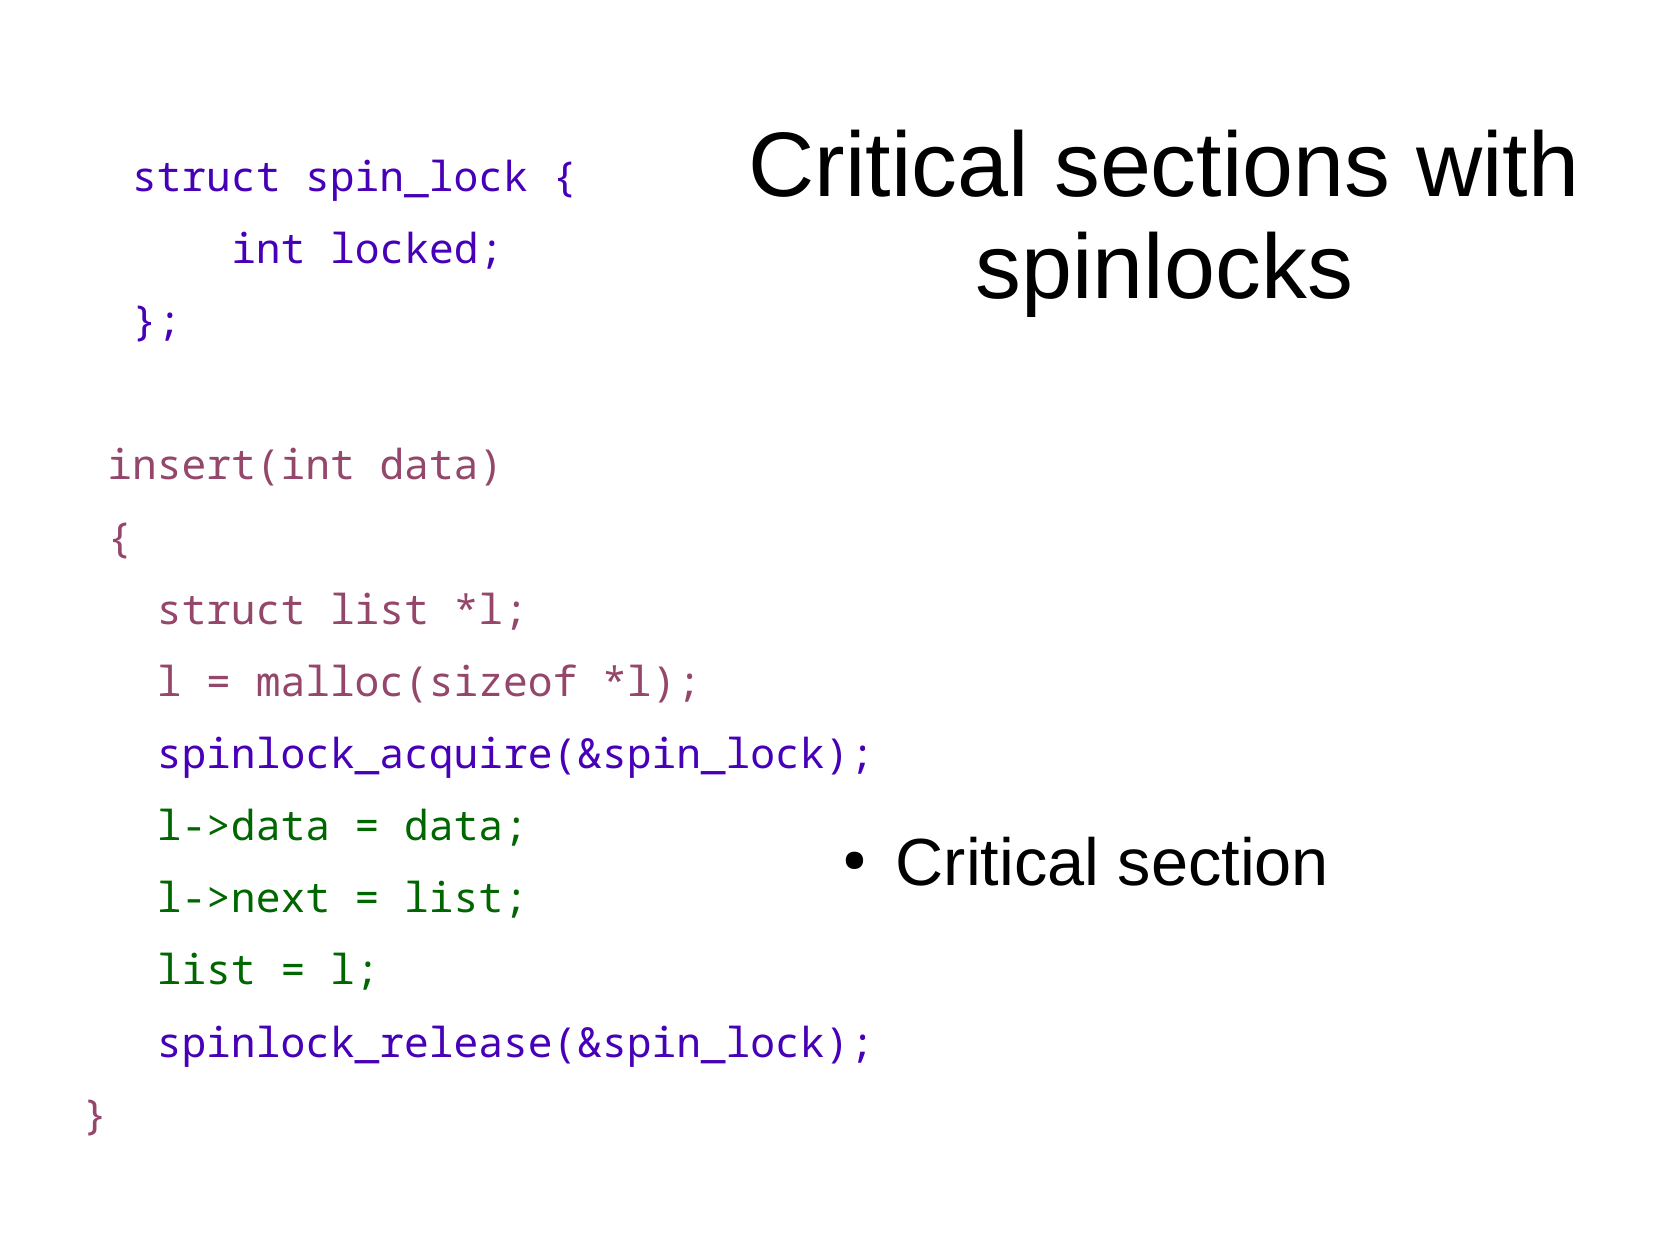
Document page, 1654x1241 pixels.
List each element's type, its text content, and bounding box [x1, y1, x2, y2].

list Critical section [825, 825, 1571, 976]
list struct spin_lock { int locked; }; insert(int data) { struct list *l; l = malloc(sizeof *l); spinlock_acquire(&spin_lock); l->data = data; l->next = list; list = l; spinlock_release(&spin_lock); } [82, 75, 1571, 1163]
title Critical sections with spinlocks [716, 112, 1613, 320]
